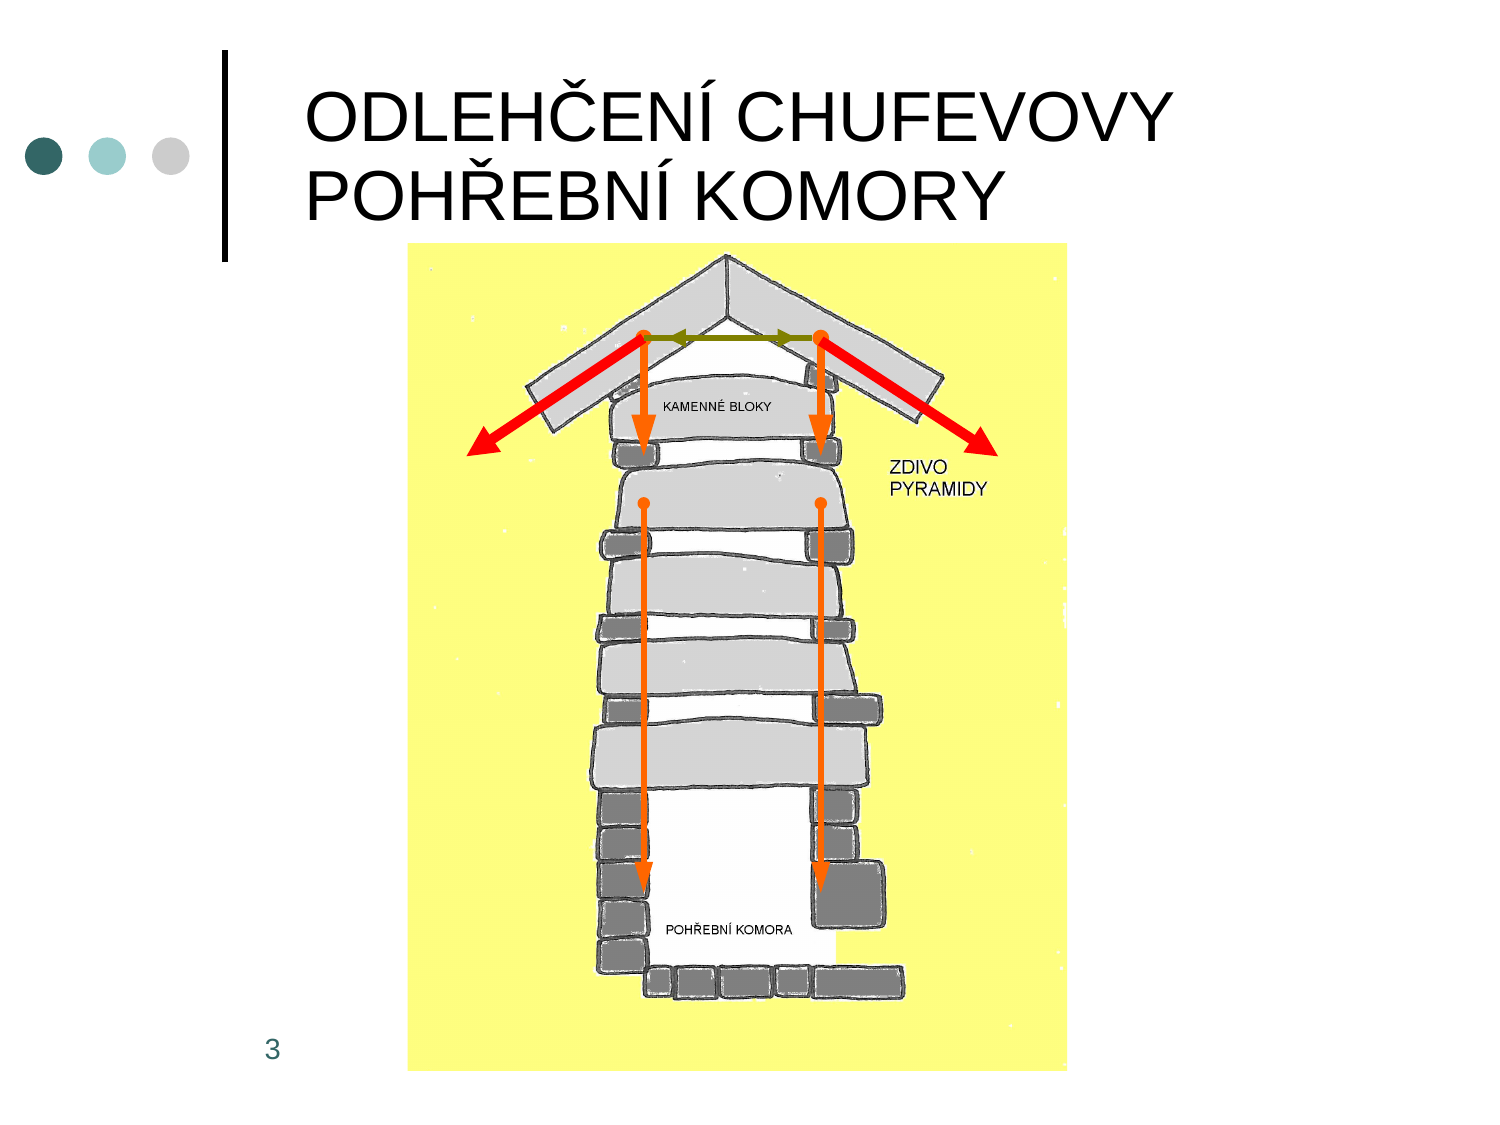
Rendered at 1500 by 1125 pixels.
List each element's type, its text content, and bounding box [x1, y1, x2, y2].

picture [407, 282, 1068, 1071]
title ODLEHČENÍ CHUFEVOVY POHŘEBNÍ KOMORY [289, 31, 1440, 282]
